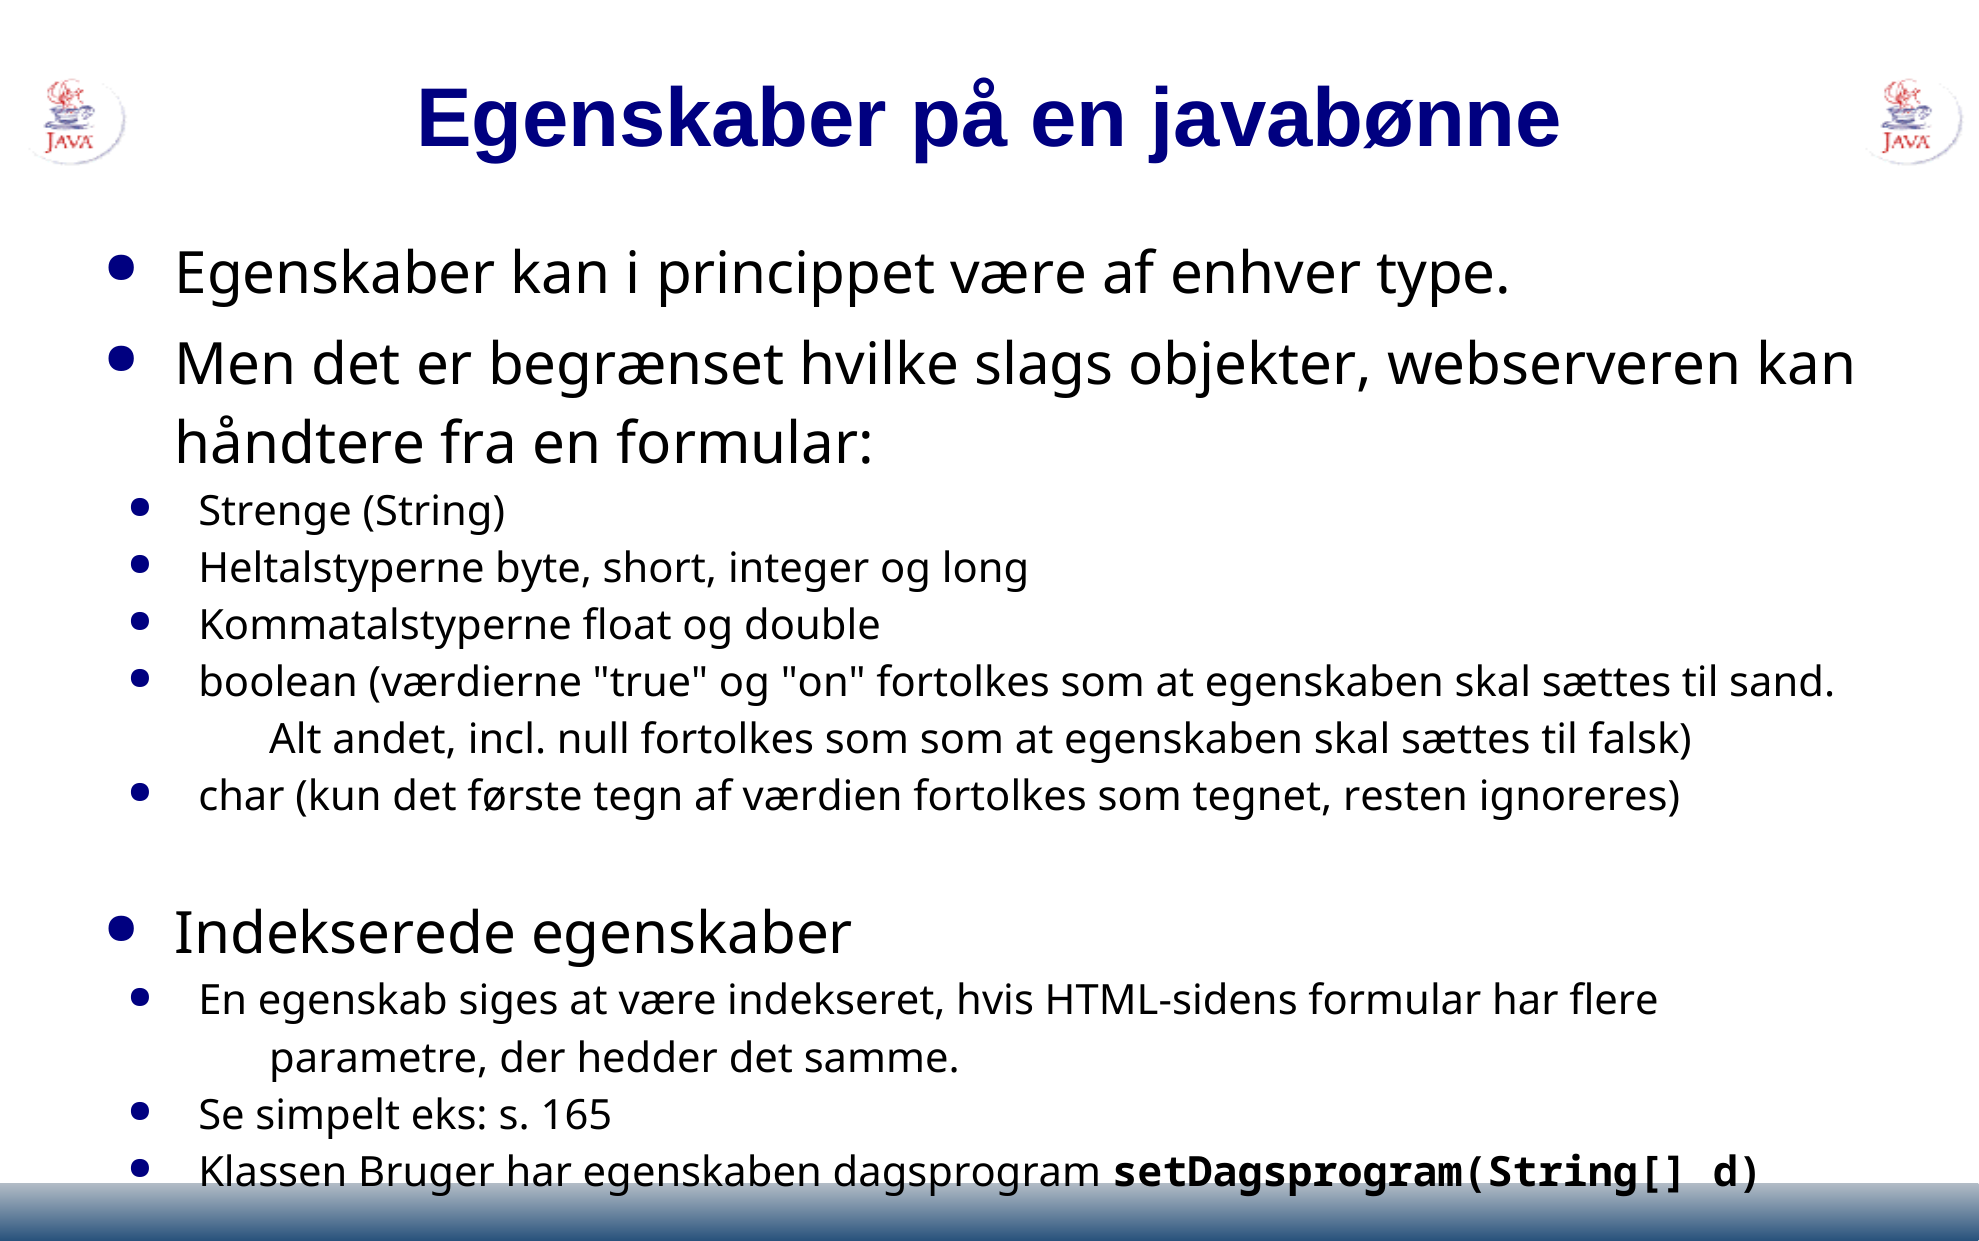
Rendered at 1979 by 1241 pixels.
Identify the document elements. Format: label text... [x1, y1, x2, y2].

list Egenskaber kan i princippet være af enhver type. Men det er begrænset hvilke slags objekter, webserveren kan håndtere fra en formular: Strenge (String) Heltalstyperne byte, short, integer og long Kommatalstyperne float og double boolean (værdierne "true" og "on" fortolkes som at egenskaben skal sættes til sand. Alt andet, incl. null fortolkes som som at egenskaben skal sættes til falsk) char (kun det første tegn af værdien fortolkes som tegnet, resten ignoreres) Indekserede egenskaber En egenskab siges at være indekseret, hvis HTML-sidens formular har flere parametre, der hedder det samme. Se simpelt eks: s. 165 Klassen Bruger har egenskaben dagsprogram setDagsprogram(String[] d) [92, 230, 1881, 1110]
picture [12, 71, 126, 169]
picture [1853, 71, 1968, 169]
title Egenskaber på en javabønne [126, 14, 1853, 222]
